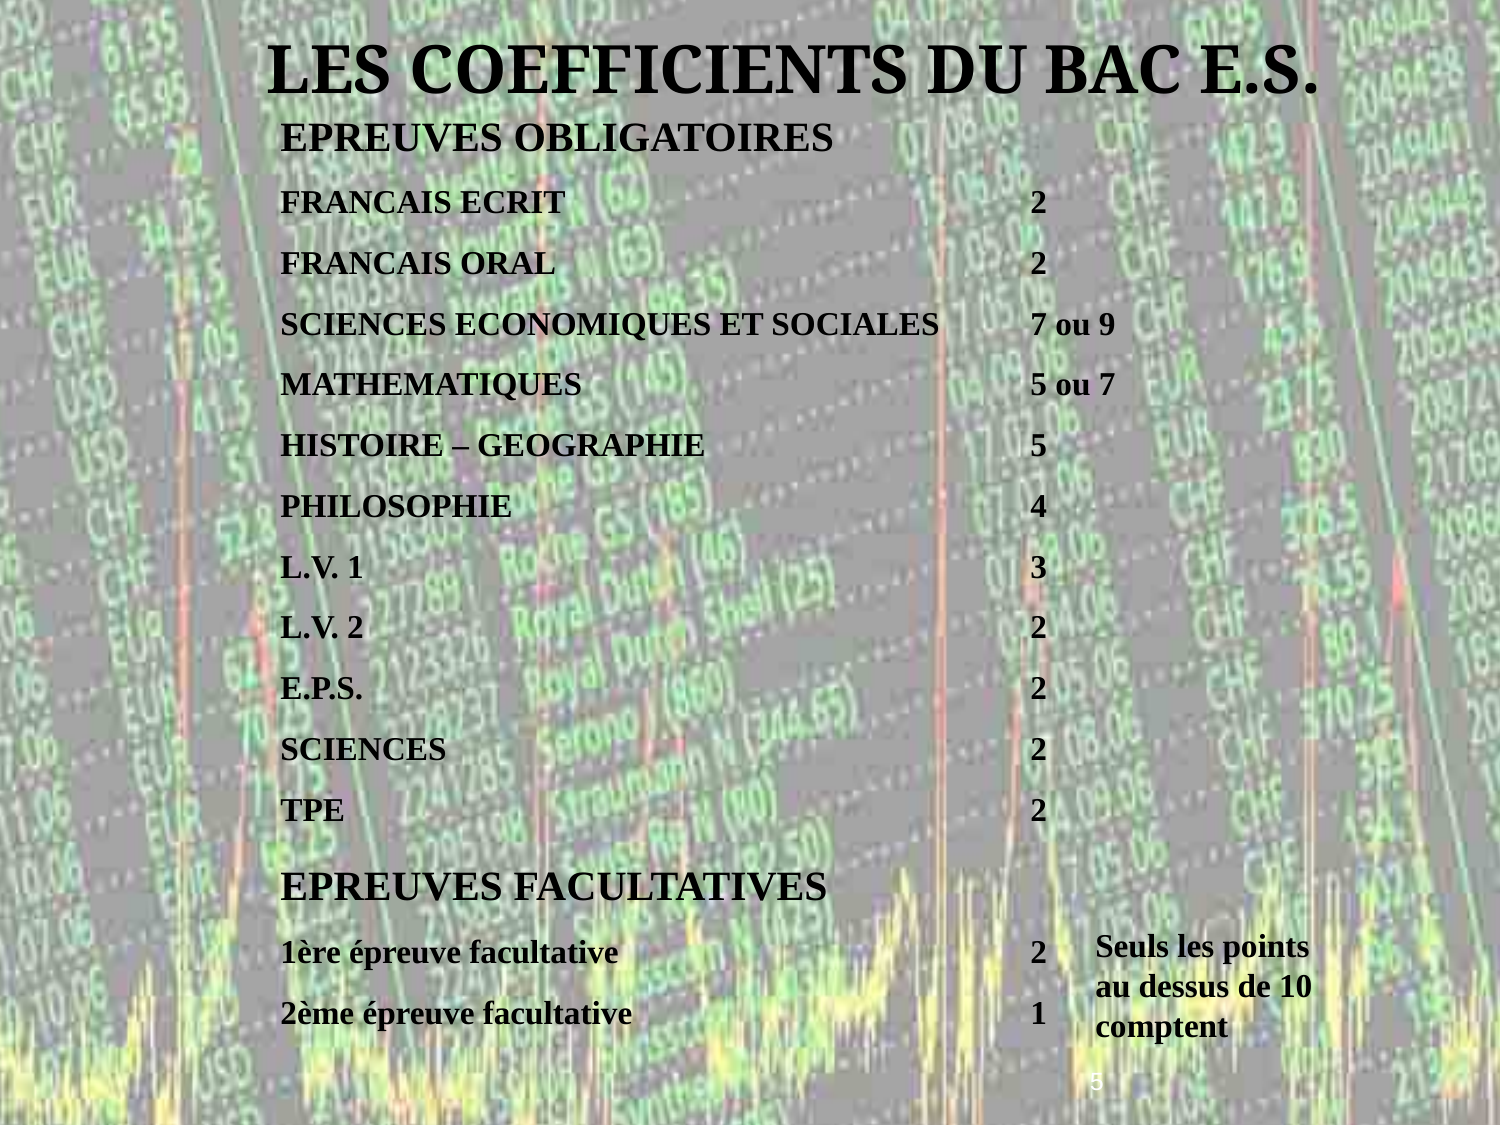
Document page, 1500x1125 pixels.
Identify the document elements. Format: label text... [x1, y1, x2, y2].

text_box <numéro> [1074, 1024, 1426, 1104]
text_box Seuls les points au dessus de 10 comptent [1080, 916, 1353, 1053]
text_box LES COEFFICIENTS DU BAC E.S. [87, 18, 1500, 115]
text_box EPREUVES OBLIGATOIRES FRANCAIS ECRIT 2 FRANCAIS ORAL 2 SCIENCES ECONOMIQUES ET SOCIALES 7 ou 9 MATHEMATIQUES 5 ou 7 HISTOIRE – GEOGRAPHIE 5 PHILOSOPHIE 4 L.V. 1 3 L.V. 2 2 E.P.S. 2 SCIENCES 2 TPE 2 EPREUVES FACULTATIVES 1ère épreuve facultative 2 2ème épreuve facultative 1 [265, 101, 1341, 1079]
picture [0, 0, 1500, 1125]
